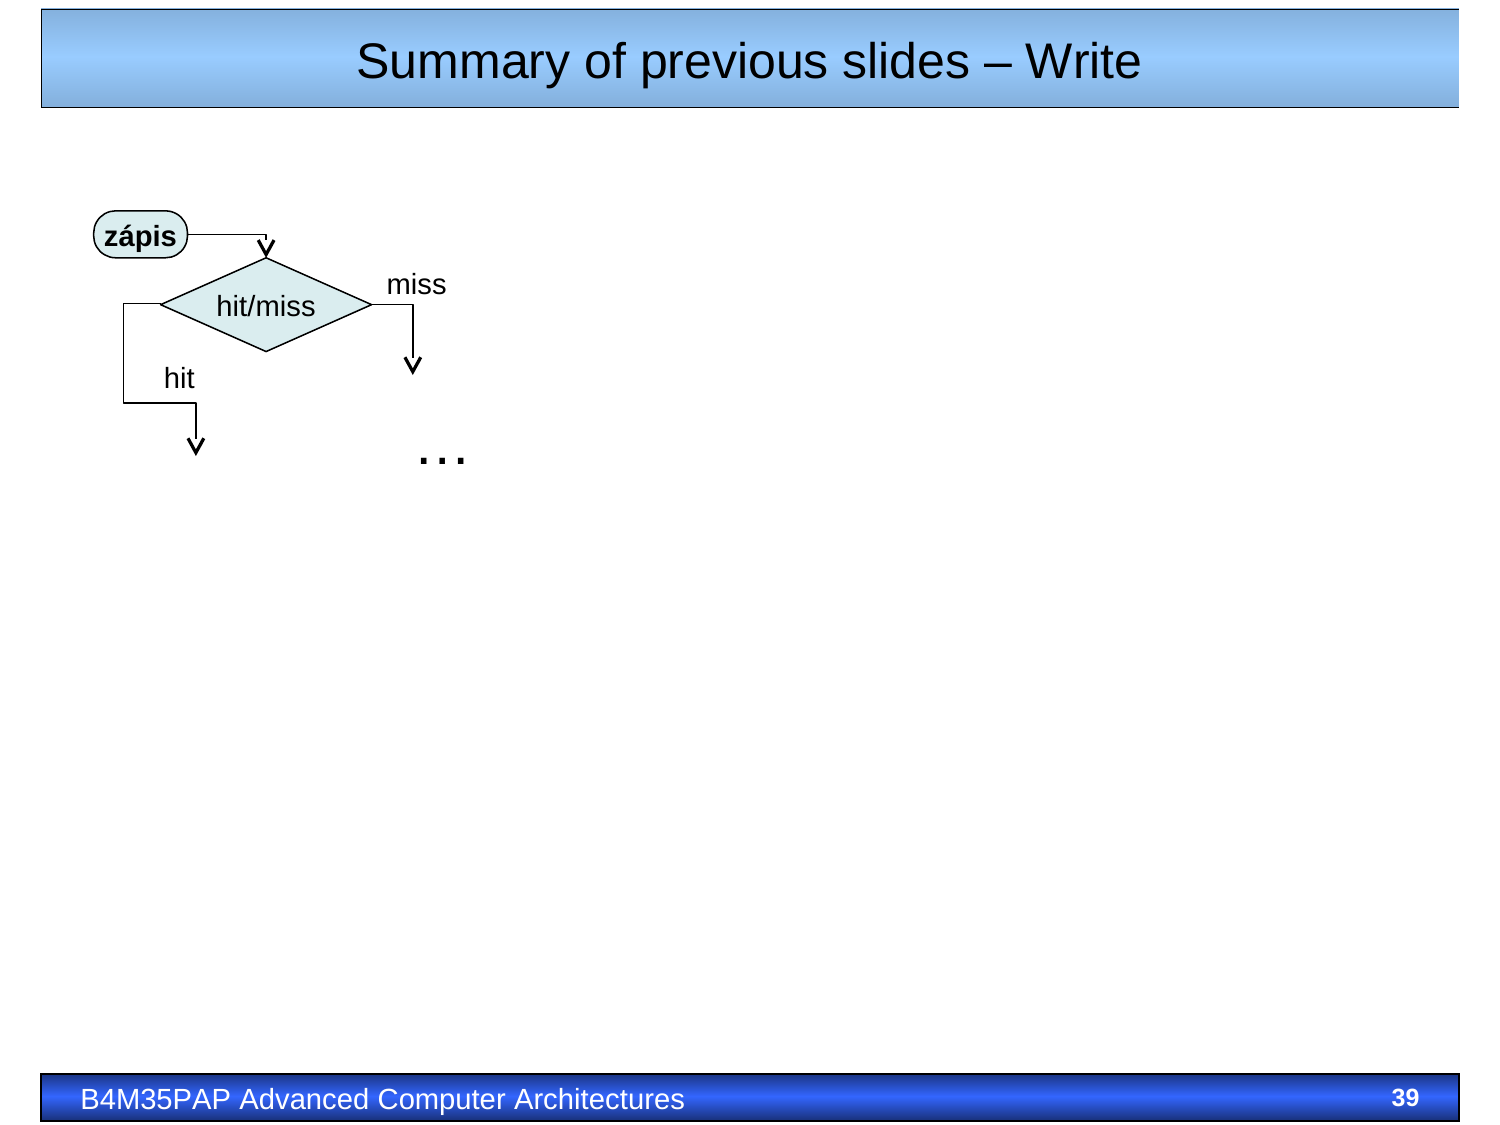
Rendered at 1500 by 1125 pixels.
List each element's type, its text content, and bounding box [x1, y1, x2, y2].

text_box … [398, 398, 504, 484]
text_box zápis [93, 210, 188, 258]
text_box hit [149, 351, 211, 402]
text_box hit/miss [160, 258, 371, 352]
text_box miss [371, 257, 462, 308]
title Summary of previous slides – Write [41, 8, 1459, 108]
